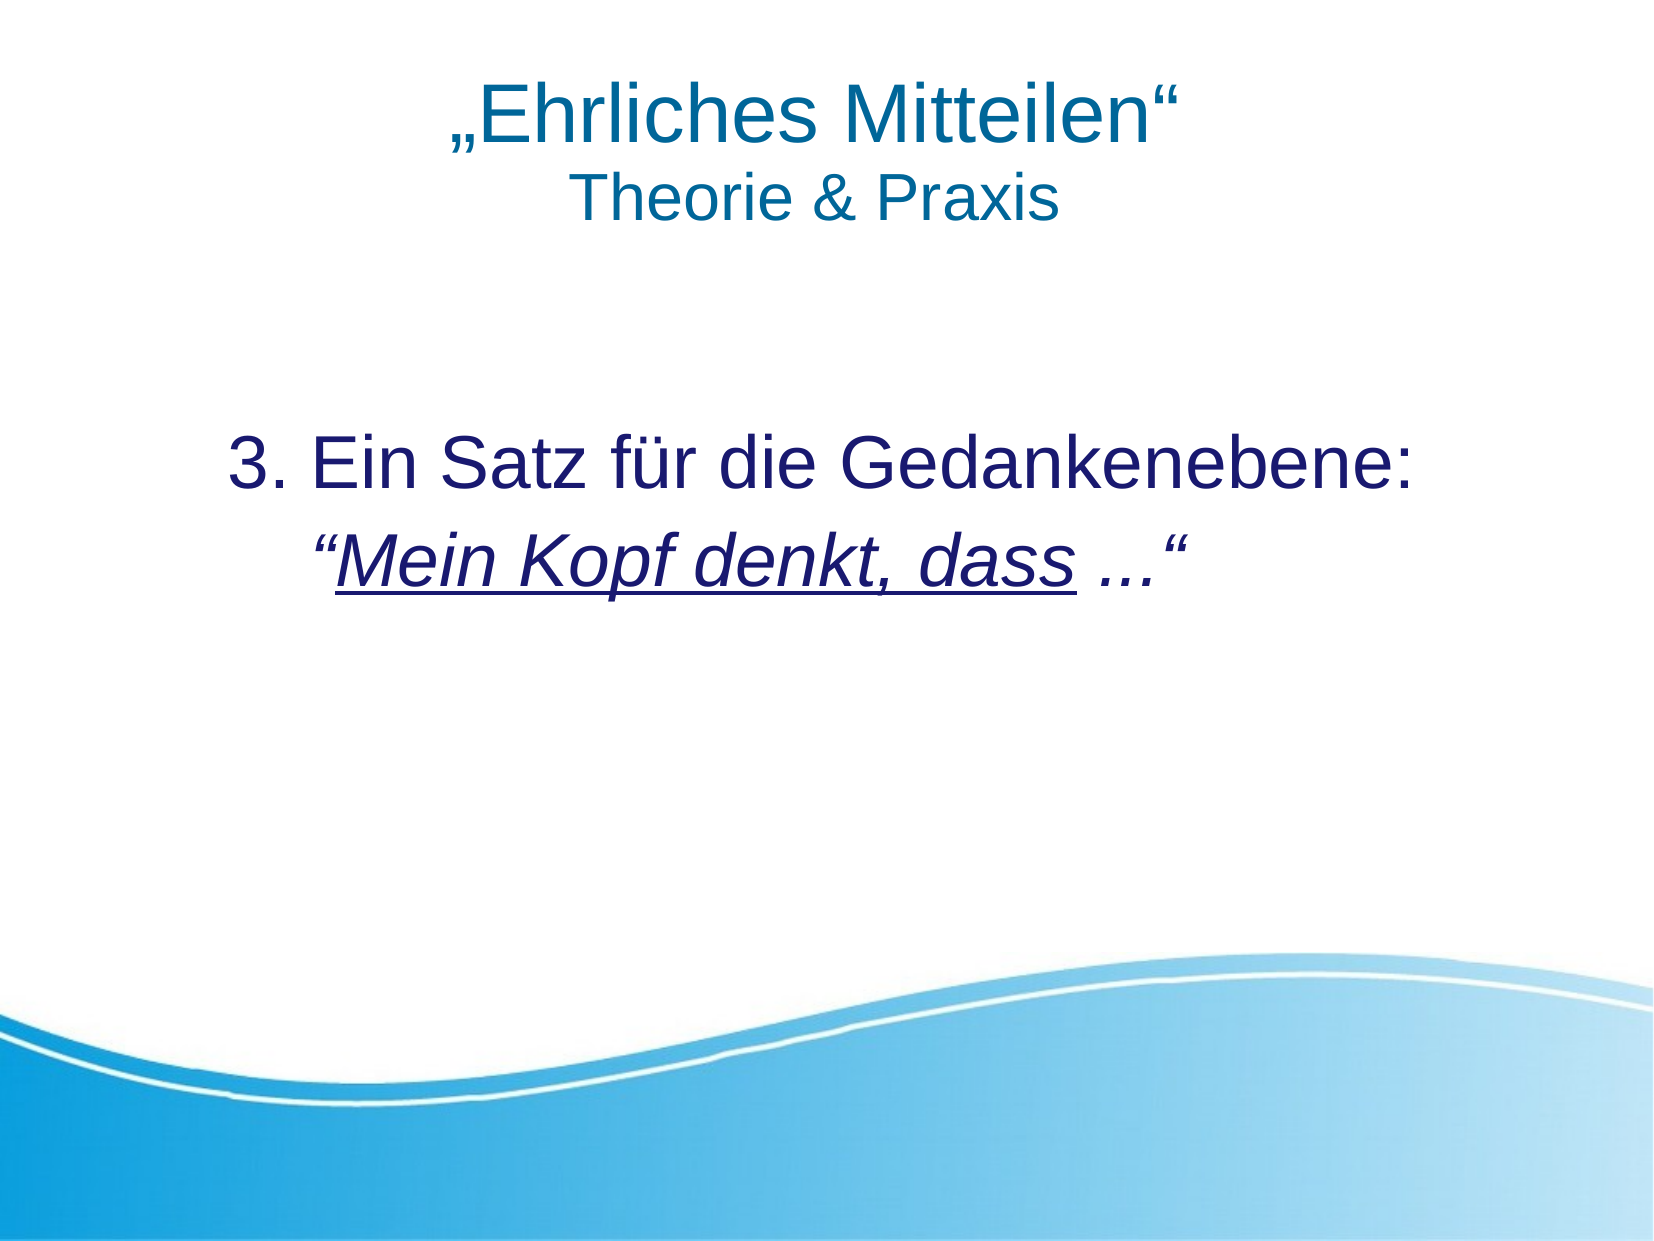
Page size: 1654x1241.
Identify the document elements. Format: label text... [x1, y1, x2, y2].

title „Ehrliches Mitteilen“ Theorie & Praxis [70, 47, 1559, 255]
picture [0, 952, 1654, 1241]
text_box 3. Ein Satz für die Gedankenebene: “Mein Kopf denkt, dass ...“ [212, 413, 1654, 851]
